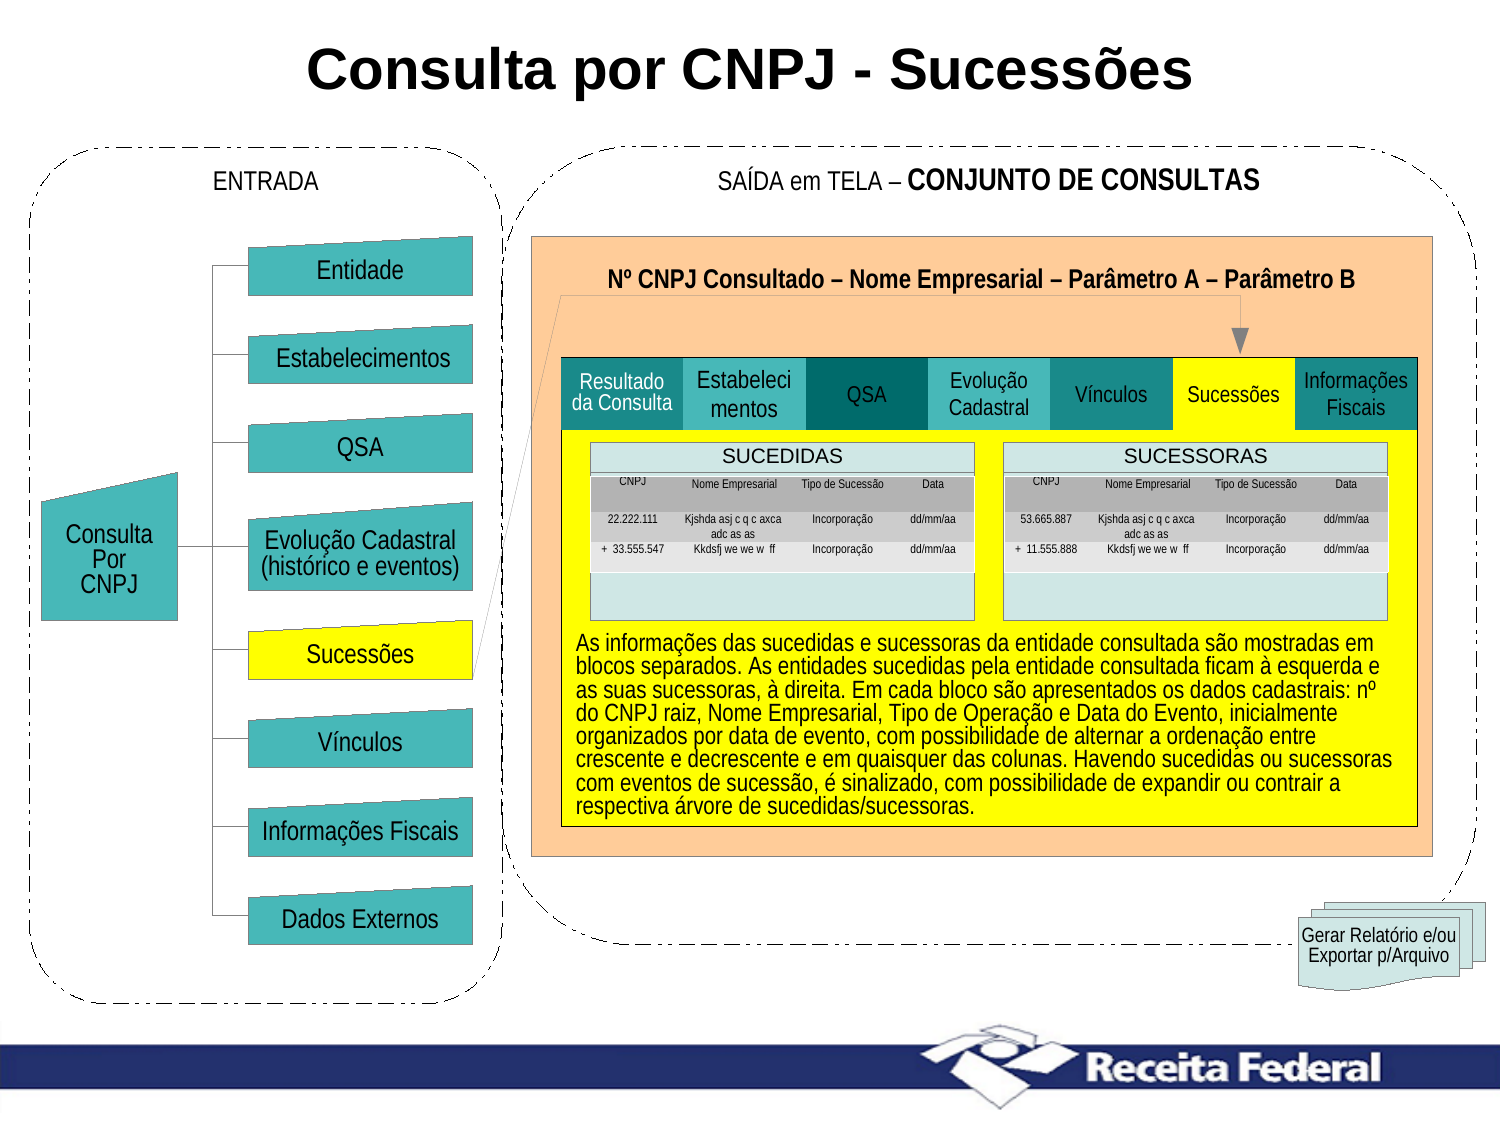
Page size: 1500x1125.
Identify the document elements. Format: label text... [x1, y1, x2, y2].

text_box Dados Externos [248, 885, 473, 945]
text_box Vínculos [248, 708, 473, 768]
table_cell dd/mm/aa [892, 542, 974, 572]
text_box QSA [248, 413, 473, 473]
table_header Tipo de Sucessão [1207, 477, 1305, 512]
table_cell dd/mm/aa [892, 512, 974, 542]
text_box Evolução Cadastral (histórico e eventos) [248, 501, 473, 591]
table_cell Incorporação [1207, 512, 1305, 542]
table_header Sucessões [1173, 358, 1295, 430]
table_header Tipo de Sucessão [794, 477, 892, 512]
table_cell 53.665.887 [1005, 512, 1089, 542]
text_box Consulta por CNPJ - Sucessões [24, 29, 1477, 110]
text_box Gerar Relatório e/ou Exportar p/Arquivo [1298, 902, 1486, 991]
table_header CNPJ [1005, 477, 1089, 512]
table_header Vínculos [1050, 358, 1173, 430]
table_header Nome Empresarial [675, 477, 794, 512]
text_box SUCESSORAS [1003, 442, 1388, 473]
table_header Estabelecimentos [683, 358, 806, 430]
table_cell Incorporação [794, 542, 892, 572]
table_header Data [1305, 477, 1388, 512]
table_cell 22.222.111 [591, 512, 675, 542]
table_cell dd/mm/aa [1305, 512, 1388, 542]
table_cell + 11.555.888 [1005, 542, 1089, 572]
table_cell + 33.555.547 [591, 542, 675, 572]
table_header Evolução Cadastral [928, 358, 1050, 430]
text_box SUCEDIDAS [590, 442, 975, 473]
table_header Nome Empresarial [1089, 477, 1207, 512]
table_header Data [892, 477, 974, 512]
table_cell dd/mm/aa [1305, 542, 1388, 572]
table_header QSA [806, 358, 928, 430]
text_box Informações Fiscais [248, 797, 473, 857]
text_box SAÍDA em TELA – CONJUNTO DE CONSULTAS [503, 146, 1477, 945]
table_cell Kjshda asj c q c axca adc as as [1089, 512, 1207, 542]
table_cell Kjshda asj c q c axca adc as as [675, 512, 794, 542]
table_header Informações Fiscais [1295, 358, 1417, 430]
table_cell Incorporação [1207, 542, 1305, 572]
text_box Sucessões [248, 620, 473, 680]
table_header CNPJ [591, 477, 675, 512]
text_box Estabelecimentos [248, 324, 473, 384]
table_header Resultado da Consulta [561, 358, 683, 430]
table_cell Kkdsfj we we w ff [675, 542, 794, 572]
table_cell Kkdsfj we we w ff [1089, 542, 1207, 572]
text_box Entidade [248, 236, 473, 296]
text_box ENTRADA [29, 147, 503, 1004]
text_box [1003, 573, 1388, 621]
text_box [590, 573, 975, 621]
table_cell Incorporação [794, 512, 892, 542]
chart [0, 1021, 1500, 1113]
text_box As informações das sucedidas e sucessoras da entidade consultada são mostradas em blocos separados. As entidades sucedidas pela entidade consultada ficam à esquerda e as suas sucessoras, à direita. Em cada bloco são apresentados os dados cadastrais: nº do CNPJ raiz, Nome Empresarial, Tipo de Operação e Data do Evento, inicialmente organizados por data de evento, com possibilidade de alternar a ordenação entre crescente e decrescente e em quaisquer das colunas. Havendo sucedidas ou sucessoras com eventos de sucessão, é sinalizado, com possibilidade de expandir ou contrair a respectiva árvore de sucedidas/sucessoras. [561, 625, 1418, 827]
